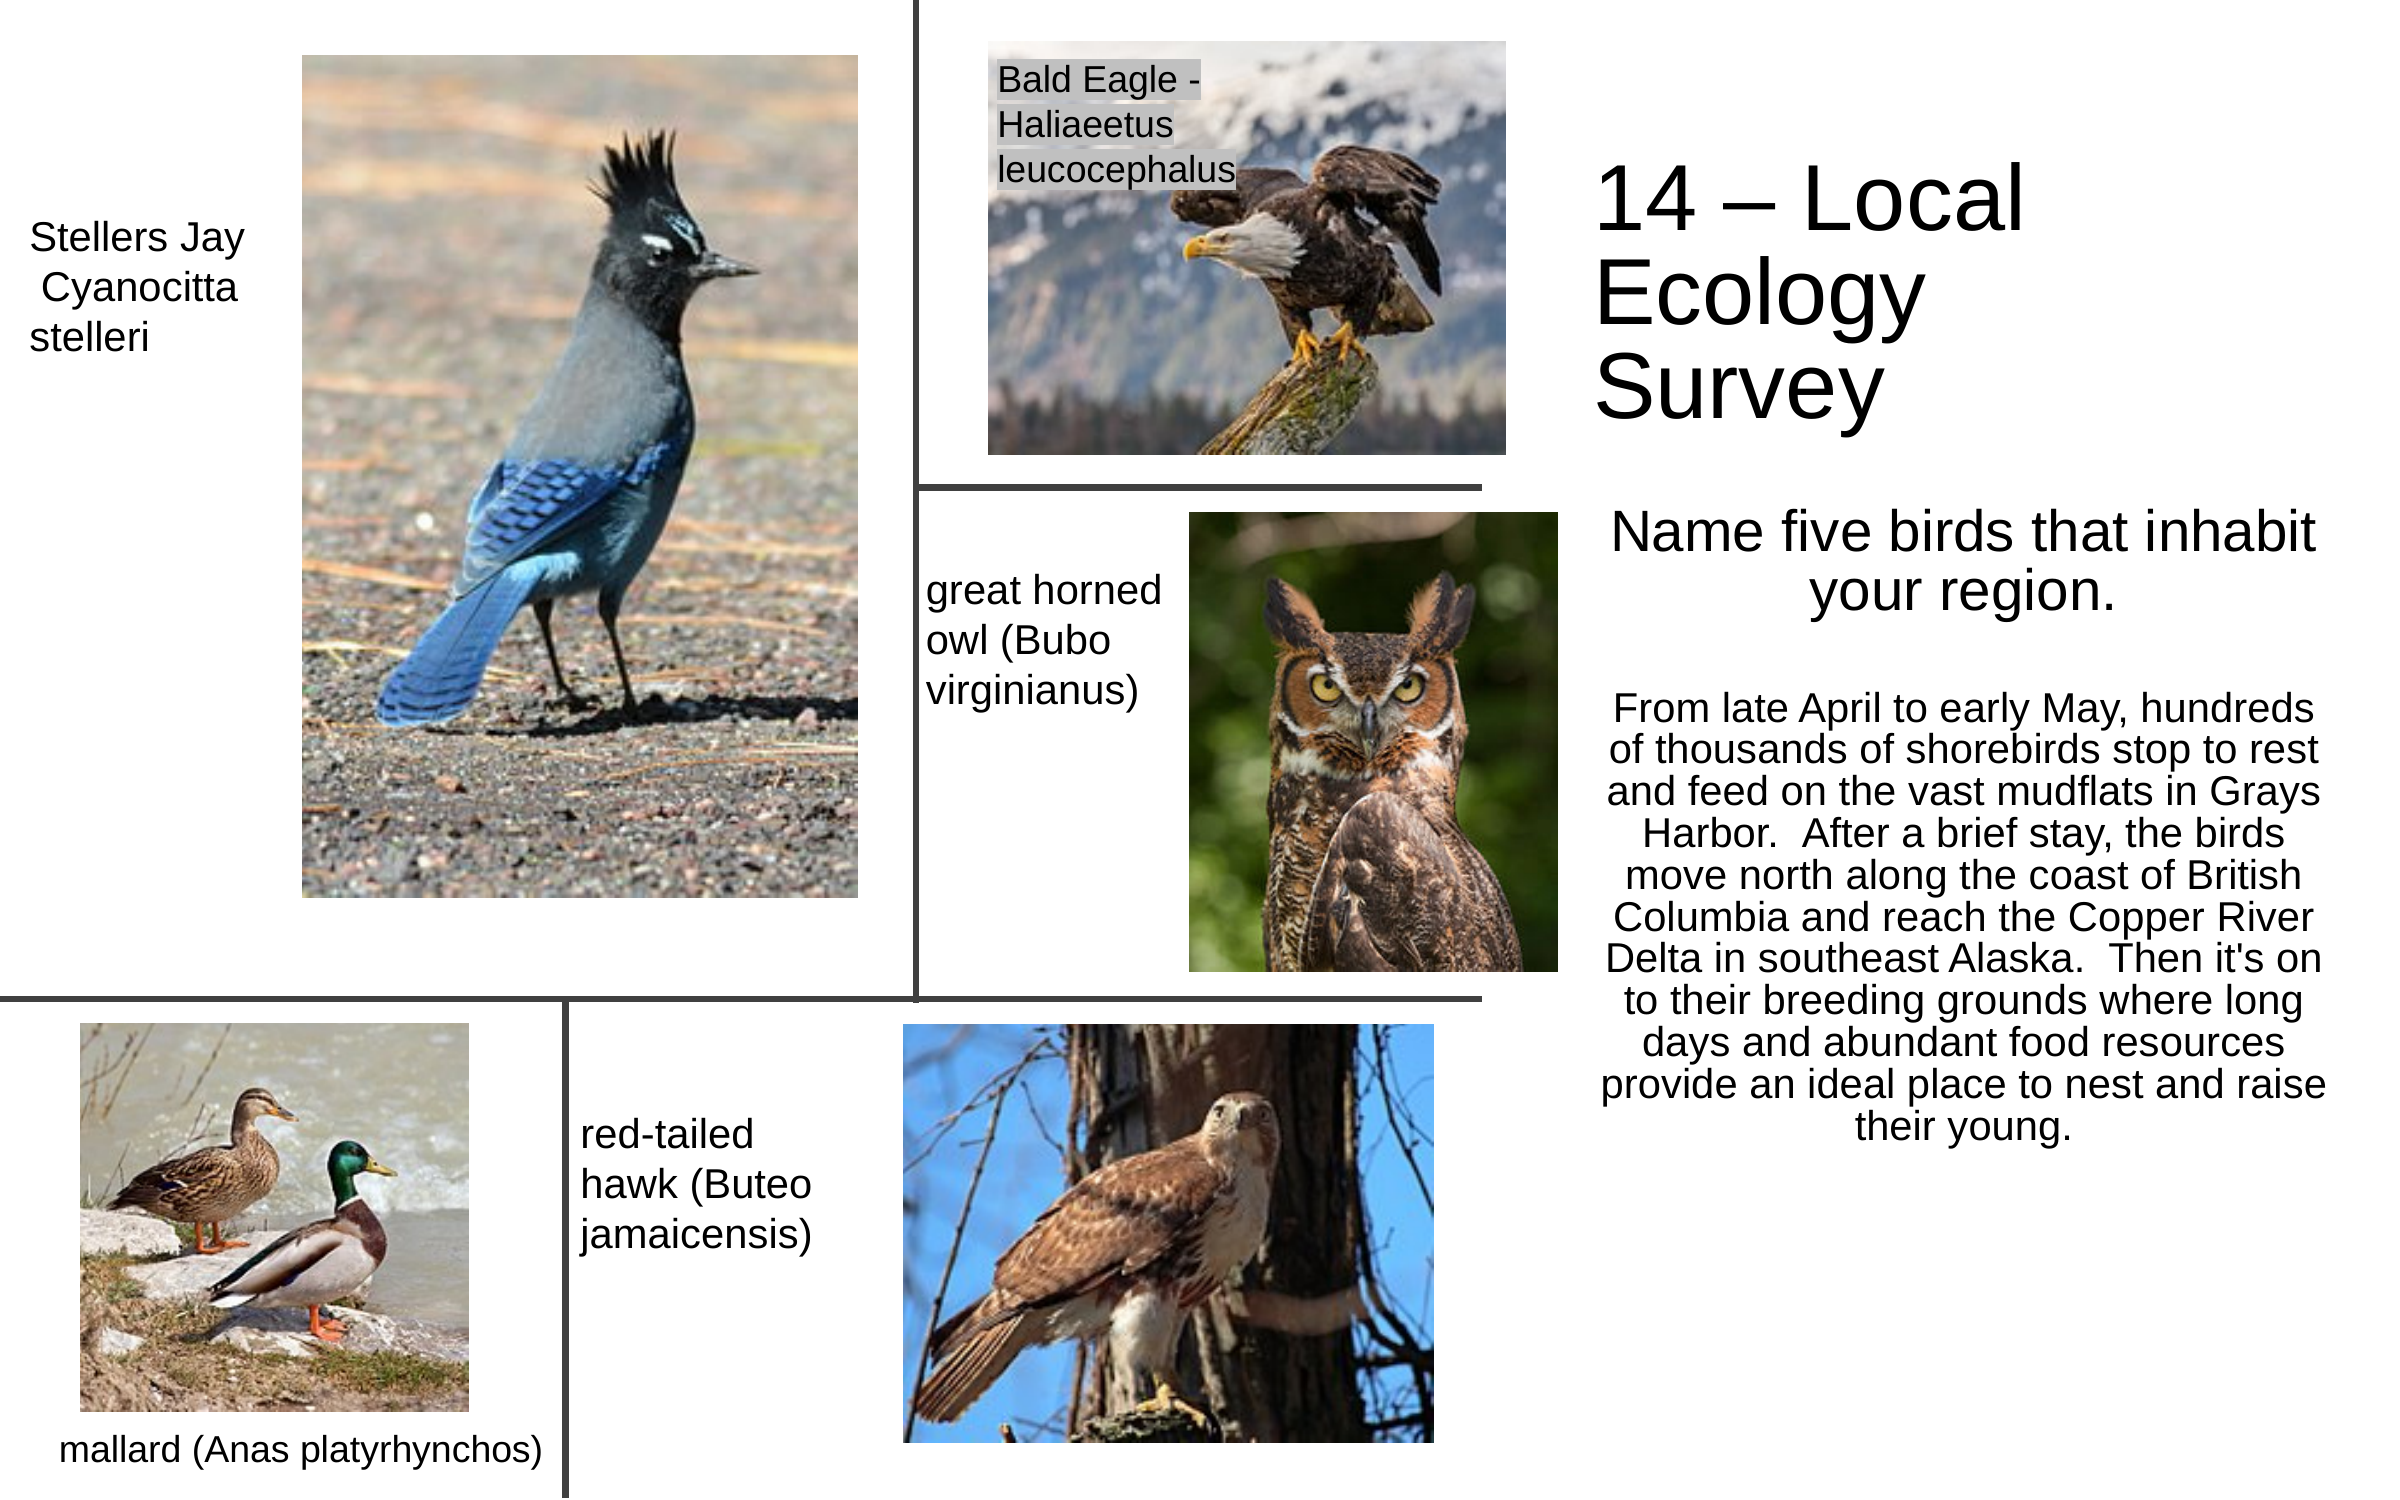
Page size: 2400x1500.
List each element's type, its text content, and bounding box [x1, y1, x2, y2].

text_box Stellers Jay Cyanocitta stelleri [14, 202, 265, 368]
picture [80, 1023, 469, 1412]
text_box mallard (Anas platyrhynchos) [44, 1417, 585, 1500]
picture [1189, 512, 1558, 972]
picture [302, 55, 858, 898]
text_box Name five birds that inhabit your region. From late April to early May, hundreds of thousands of shorebirds stop to rest and feed on the vast mudflats in Grays Harbor. After a brief stay, the birds move north along the coast of British Columbia and reach the Copper River Delta in southeast Alaska. Then it's on to their breeding grounds where long days and abundant food resources provide an ideal place to nest and raise their young. [1578, 497, 2350, 1338]
picture [903, 1024, 1434, 1443]
picture [988, 41, 1506, 455]
text_box 14 – Local Ecology Survey [1578, 114, 2235, 478]
text_box great horned owl (Bubo virginianus) [911, 555, 1190, 721]
text_box red-tailed hawk (Buteo jamaicensis) [565, 1099, 879, 1315]
text_box Bald Eagle - Haliaeetus leucocephalus [982, 47, 1288, 198]
